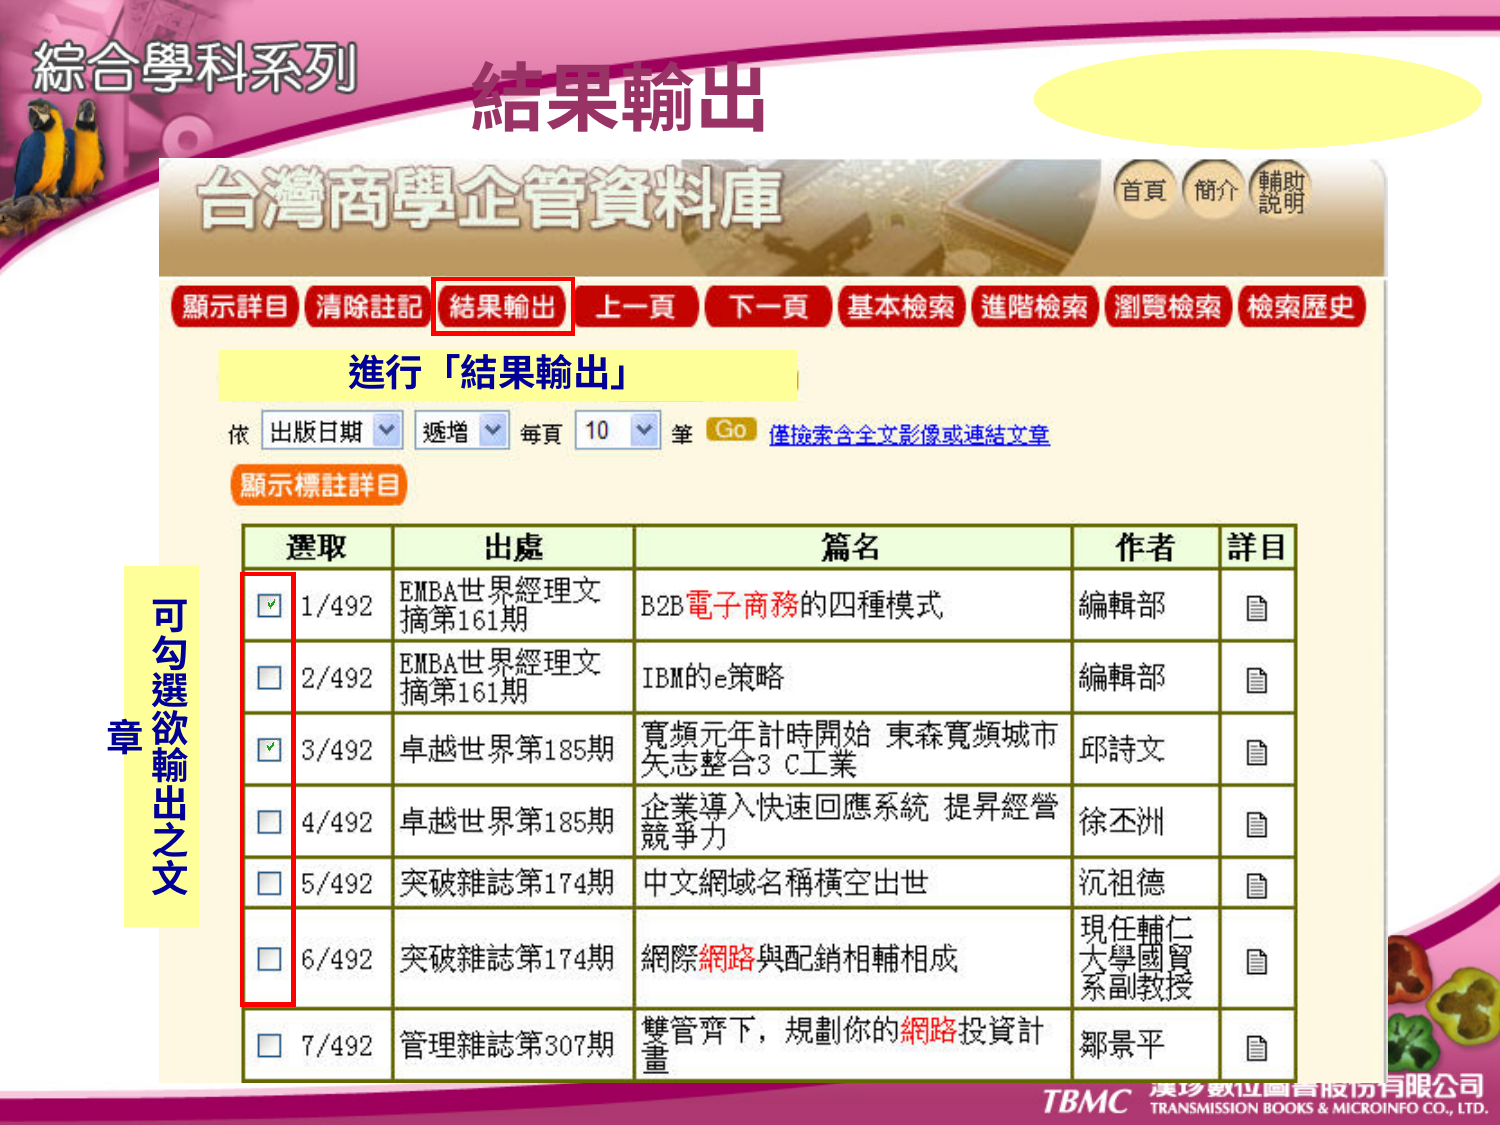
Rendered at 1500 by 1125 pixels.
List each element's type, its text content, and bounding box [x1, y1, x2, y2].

text_box [1424, 65, 1483, 133]
title 結果輸出 [454, 42, 1424, 149]
text_box 進行「結果輸出」 [218, 350, 798, 402]
picture [159, 158, 1388, 1083]
text_box 可勾選欲輸出之文章 [123, 565, 200, 928]
